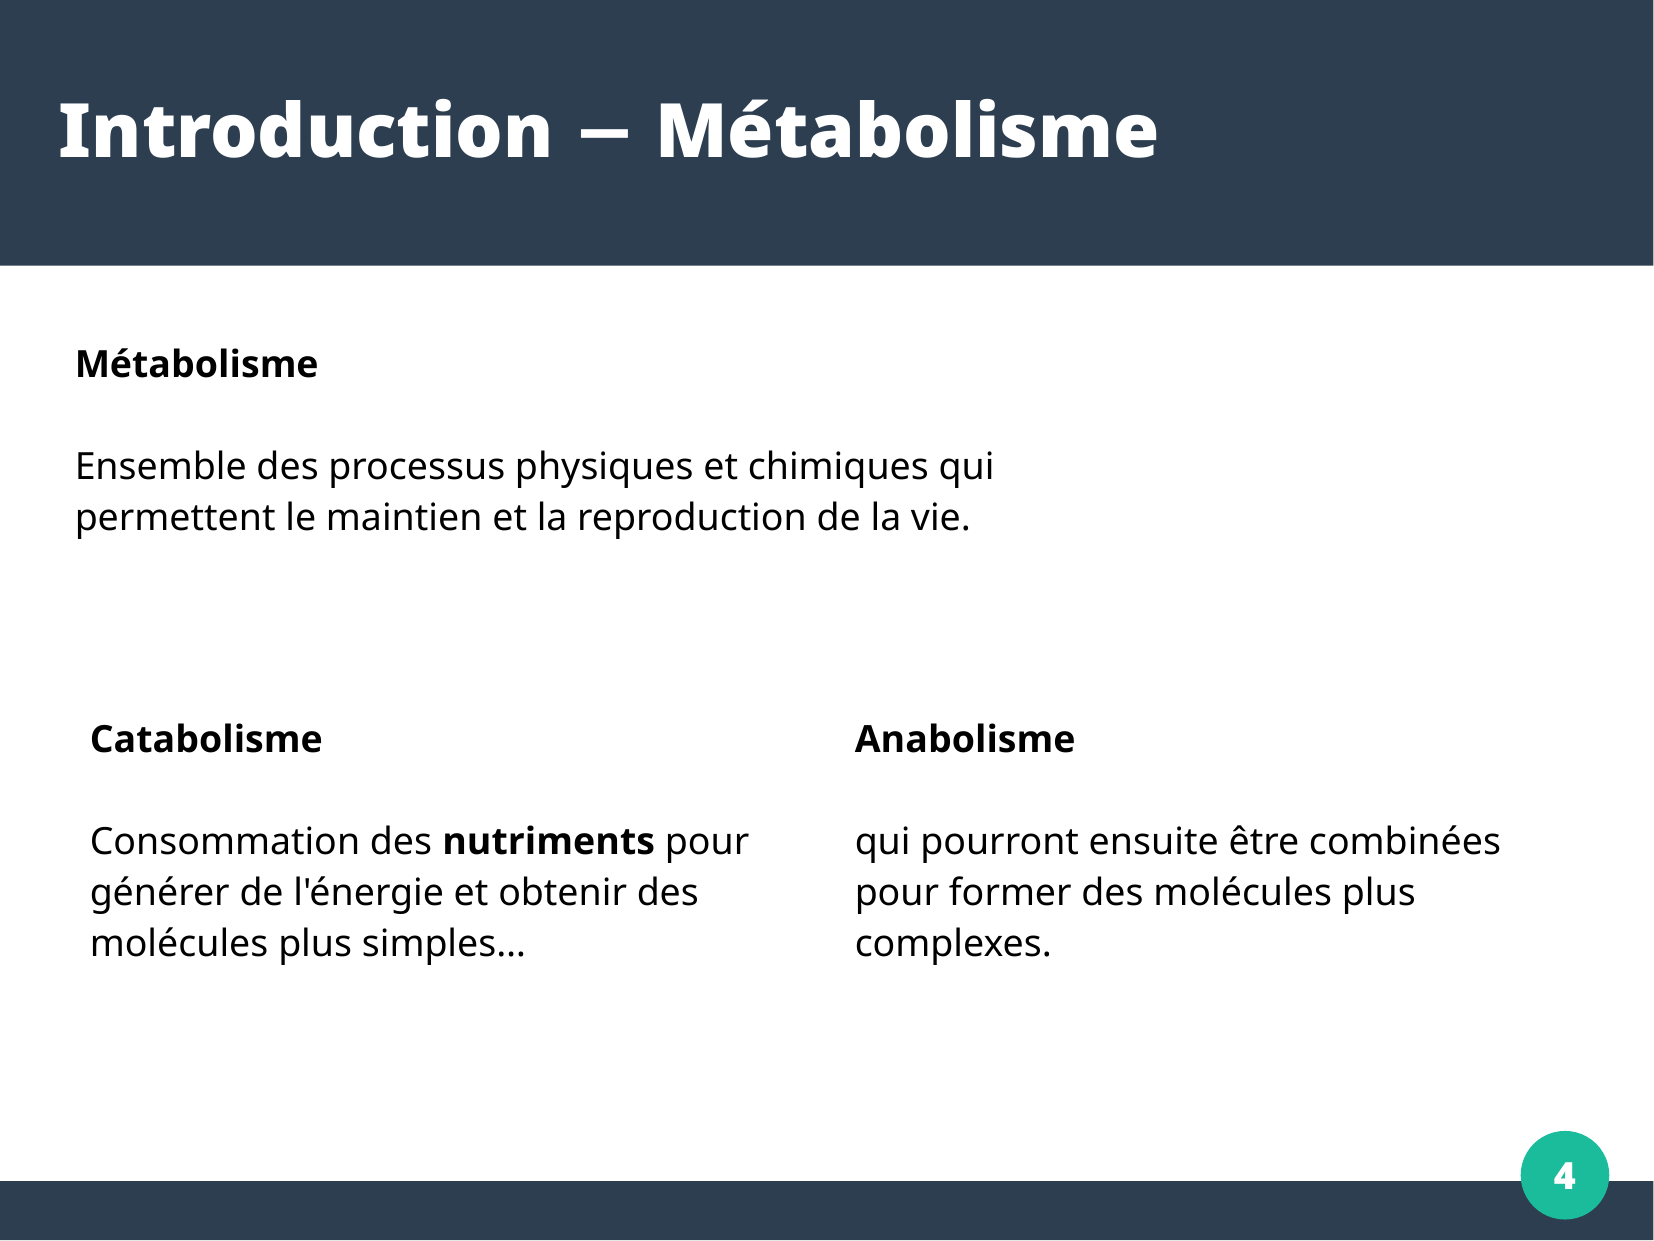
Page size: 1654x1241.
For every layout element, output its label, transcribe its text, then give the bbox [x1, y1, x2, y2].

title Introduction − Métabolisme [59, 49, 1595, 207]
text_box Anabolisme qui pourront ensuite être combinées pour former des molécules plus complexes. [840, 705, 1606, 938]
text_box Métabolisme Ensemble des processus physiques et chimiques qui permettent le maintien et la reproduction de la vie. [60, 330, 1126, 519]
text_box Catabolisme Consommation des nutriments pour générer de l'énergie et obtenir des molécules plus simples… [75, 705, 840, 938]
